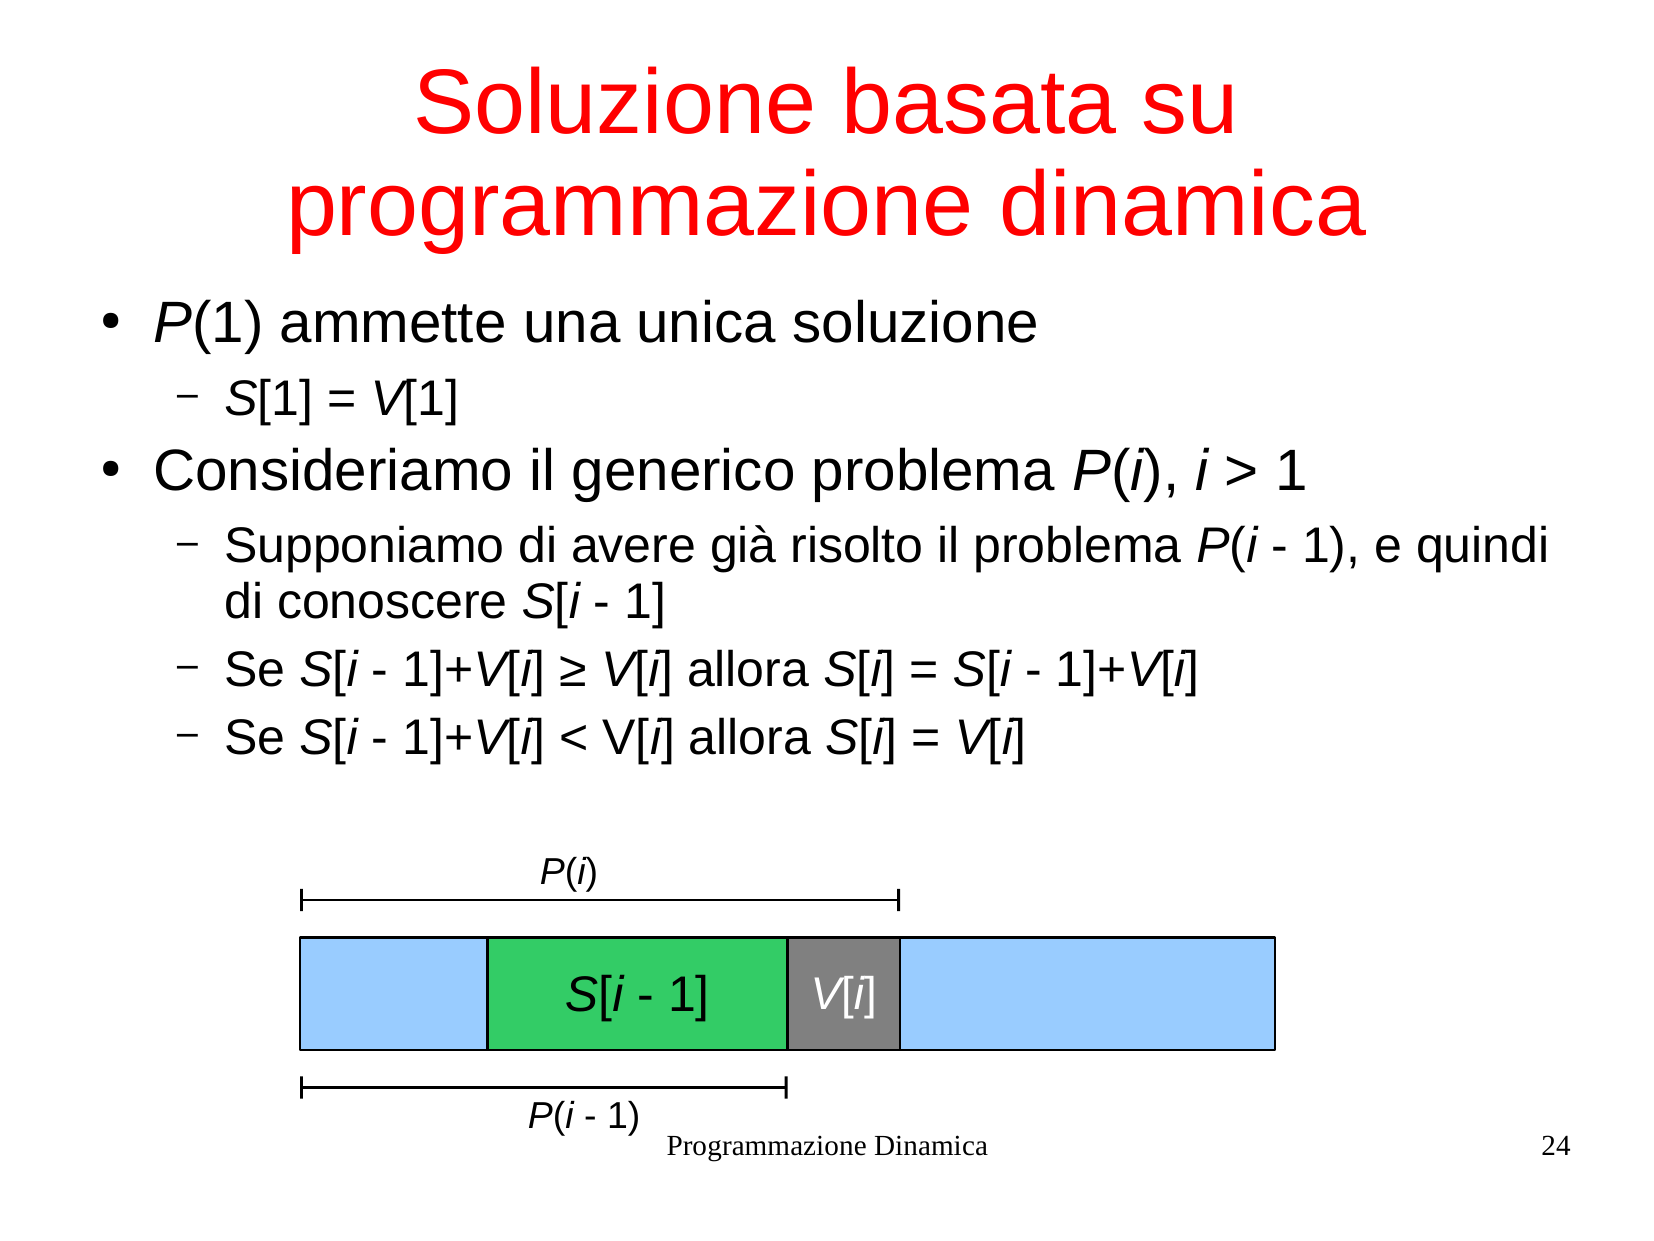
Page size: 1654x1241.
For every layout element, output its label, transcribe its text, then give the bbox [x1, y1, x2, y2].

text_box [300, 937, 487, 1051]
text_box P(i) [525, 843, 613, 901]
text_box V[i] [787, 937, 900, 1051]
list P(1) ammette una unica soluzione S[1] = V[1] Consideriamo il generico problema P(i), i > 1 Supponiamo di avere già risolto il problema P(i - 1), e quindi di conoscere S[i - 1] Se S[i - 1]+V[i] ≥ V[i] allora S[i] = S[i - 1]+V[i] Se S[i - 1]+V[i] < V[i] allora S[i] = V[i] [82, 290, 1571, 1109]
text_box P(i - 1) [513, 1089, 656, 1145]
text_box [900, 937, 1276, 1051]
text_box S[i - 1] [487, 937, 787, 1051]
title Soluzione basata su programmazione dinamica [82, 49, 1571, 257]
